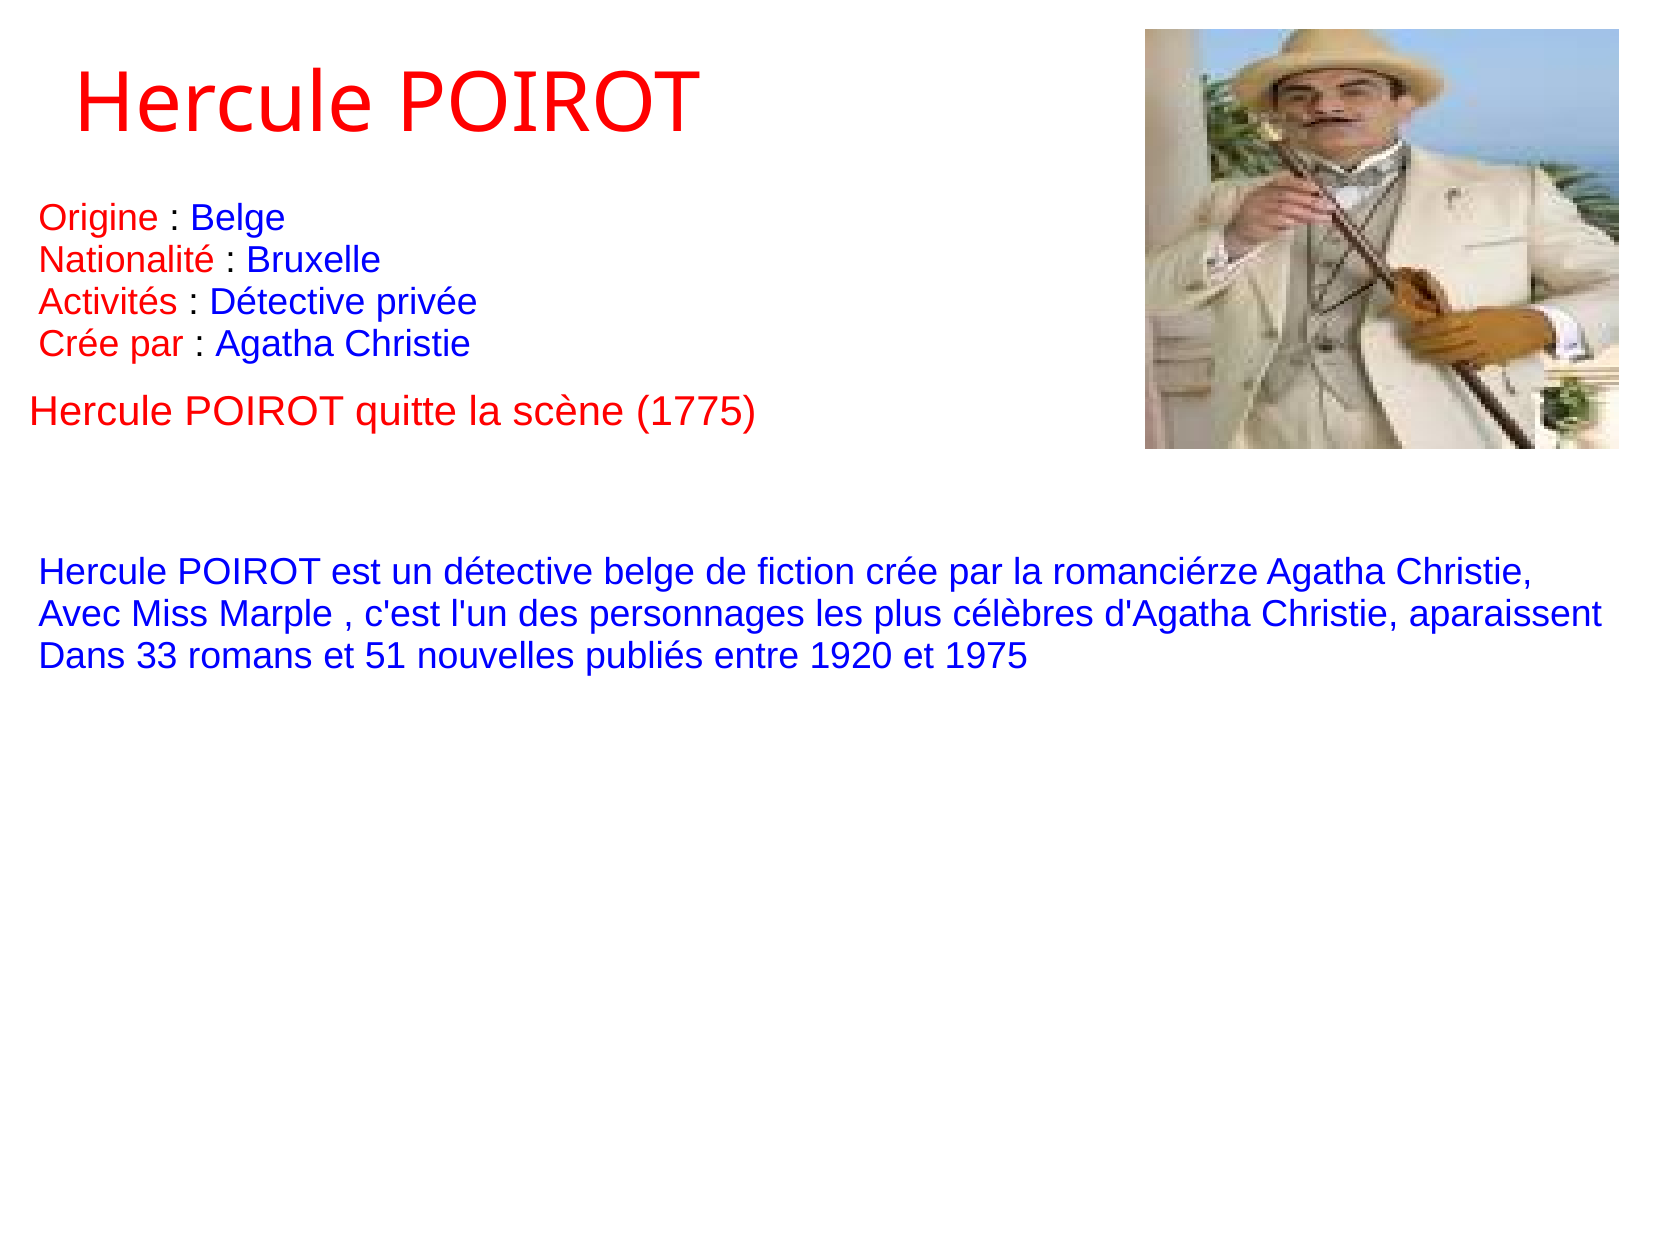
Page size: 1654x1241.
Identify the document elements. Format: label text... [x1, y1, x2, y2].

text_box Origine : Belge Nationalité : Bruxelle Activités : Détective privée Crée par : Agatha Christie [23, 188, 493, 372]
picture [1145, 29, 1619, 449]
text_box Hercule POIROT quitte la scène (1775) [14, 380, 773, 442]
text_box Hercule POIROT est un détective belge de fiction crée par la romanciérze Agatha Christie, Avec Miss Marple , c'est l'un des personnages les plus célèbres d'Agatha Christie, aparaissent Dans 33 romans et 51 nouvelles publiés entre 1920 et 1975 [23, 543, 1618, 685]
text_box Hercule POIROT [59, 35, 824, 168]
